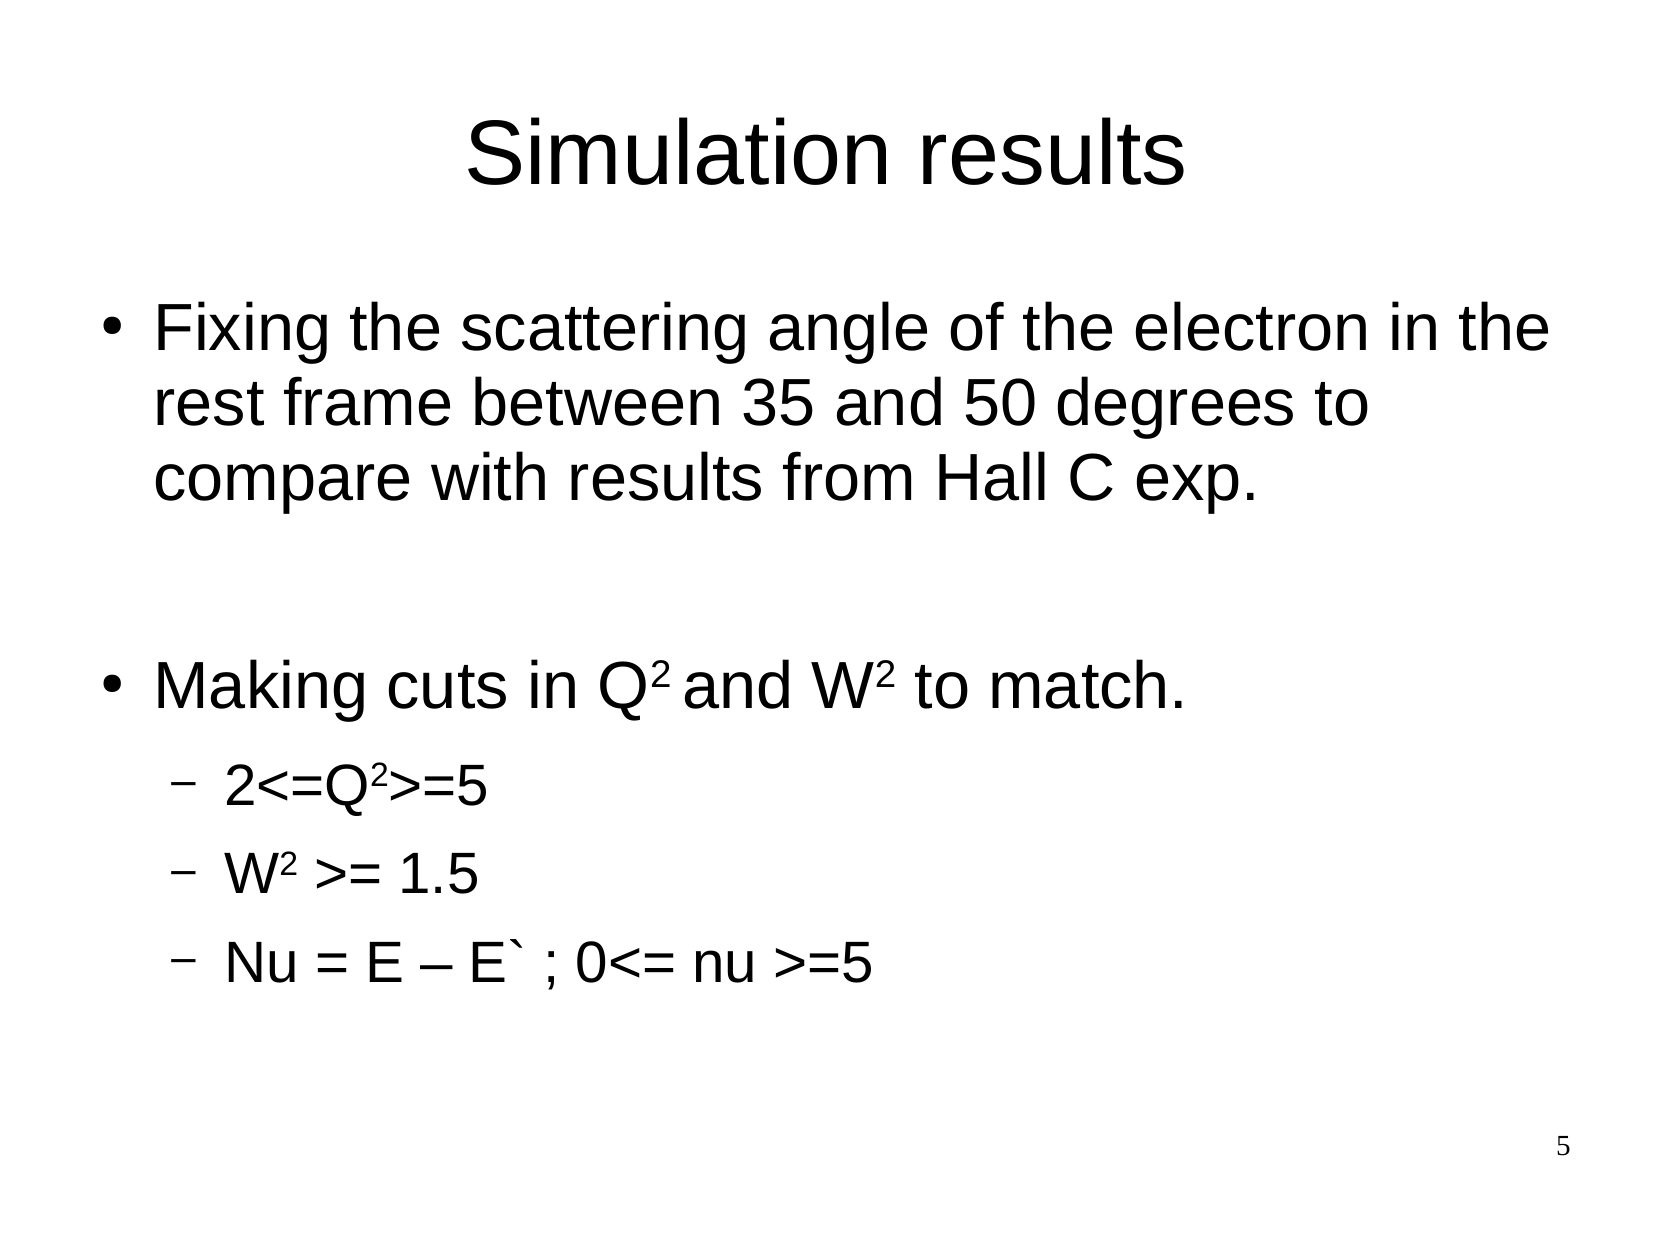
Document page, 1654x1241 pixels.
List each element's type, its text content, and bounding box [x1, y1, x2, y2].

list Fixing the scattering angle of the electron in the rest frame between 35 and 50 degrees to compare with results from Hall C exp. Making cuts in Q2 and W2 to match. 2<=Q2>=5 W2 >= 1.5 Nu = E – E` ; 0<= nu >=5 [82, 290, 1571, 1010]
title Simulation results [82, 49, 1571, 257]
